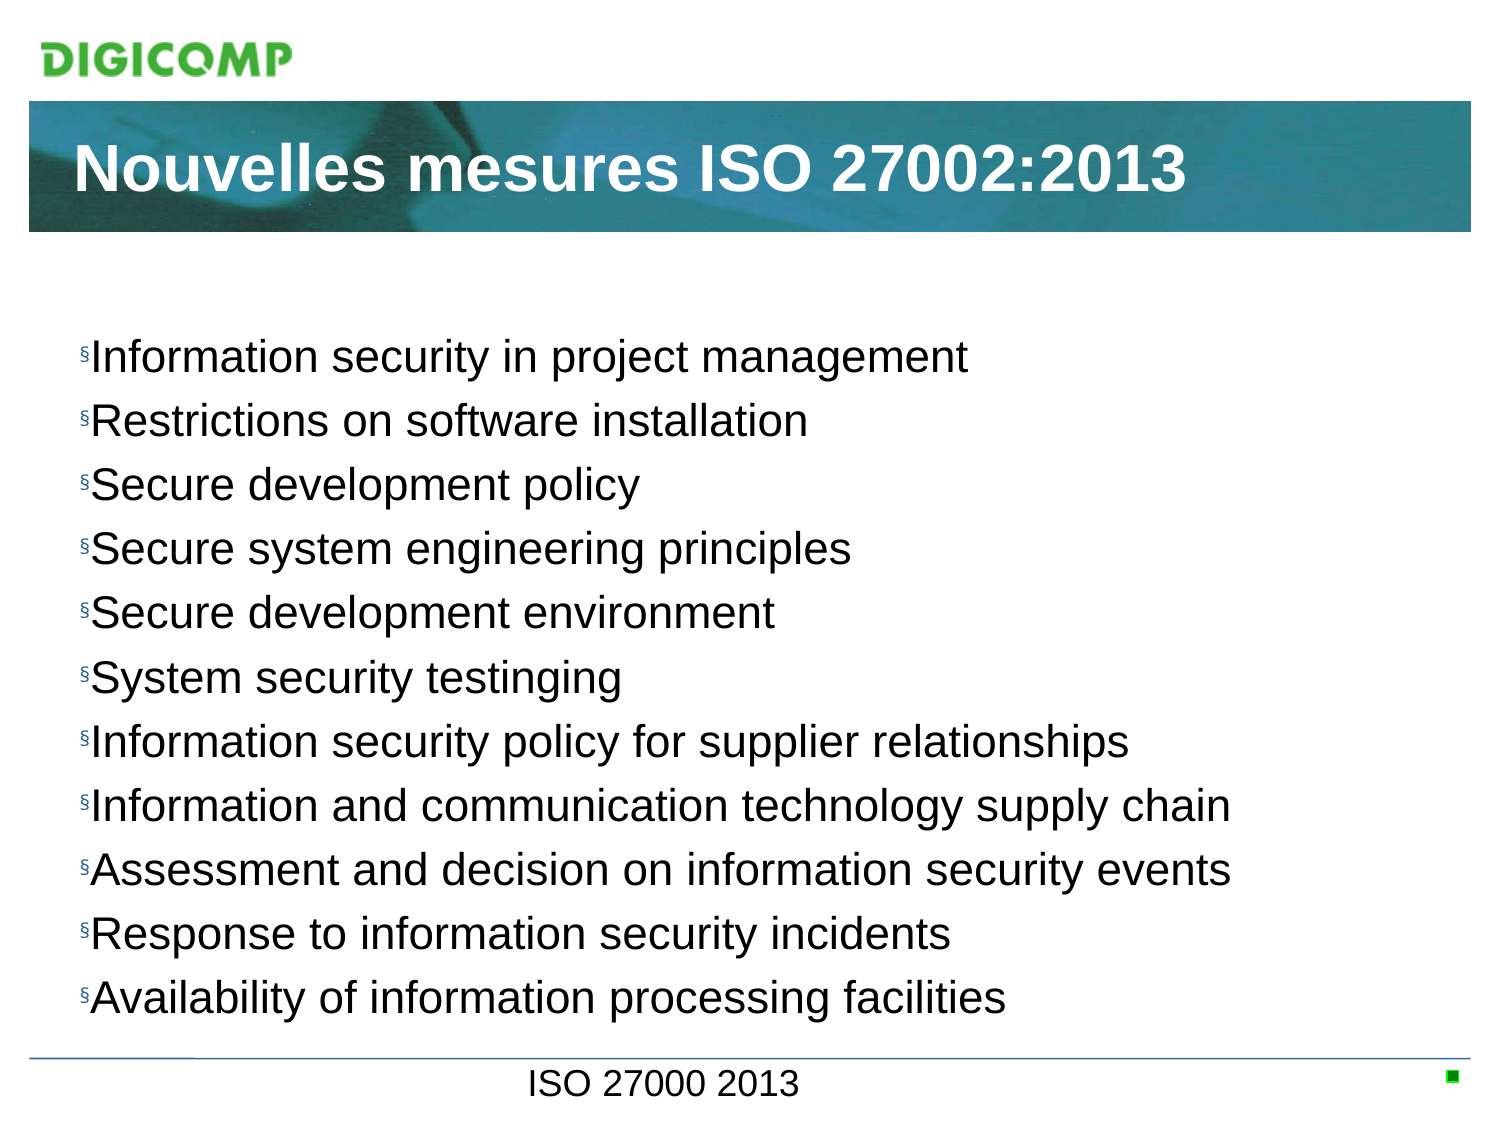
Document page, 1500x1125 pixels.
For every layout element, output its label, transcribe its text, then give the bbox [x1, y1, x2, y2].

text_box [1446, 1070, 1459, 1083]
list Information security in project management Restrictions on software installation Secure development policy Secure system engineering principles Secure development environment System security testinging Information security policy for supplier relationships Information and communication technology supply chain Assessment and decision on information security events Response to information security incidents Availability of information processing facilities [64, 255, 1424, 1035]
title Nouvelles mesures ISO 27002:2013 [58, 117, 1429, 212]
text_box ISO 27000 2013 [512, 1051, 988, 1118]
